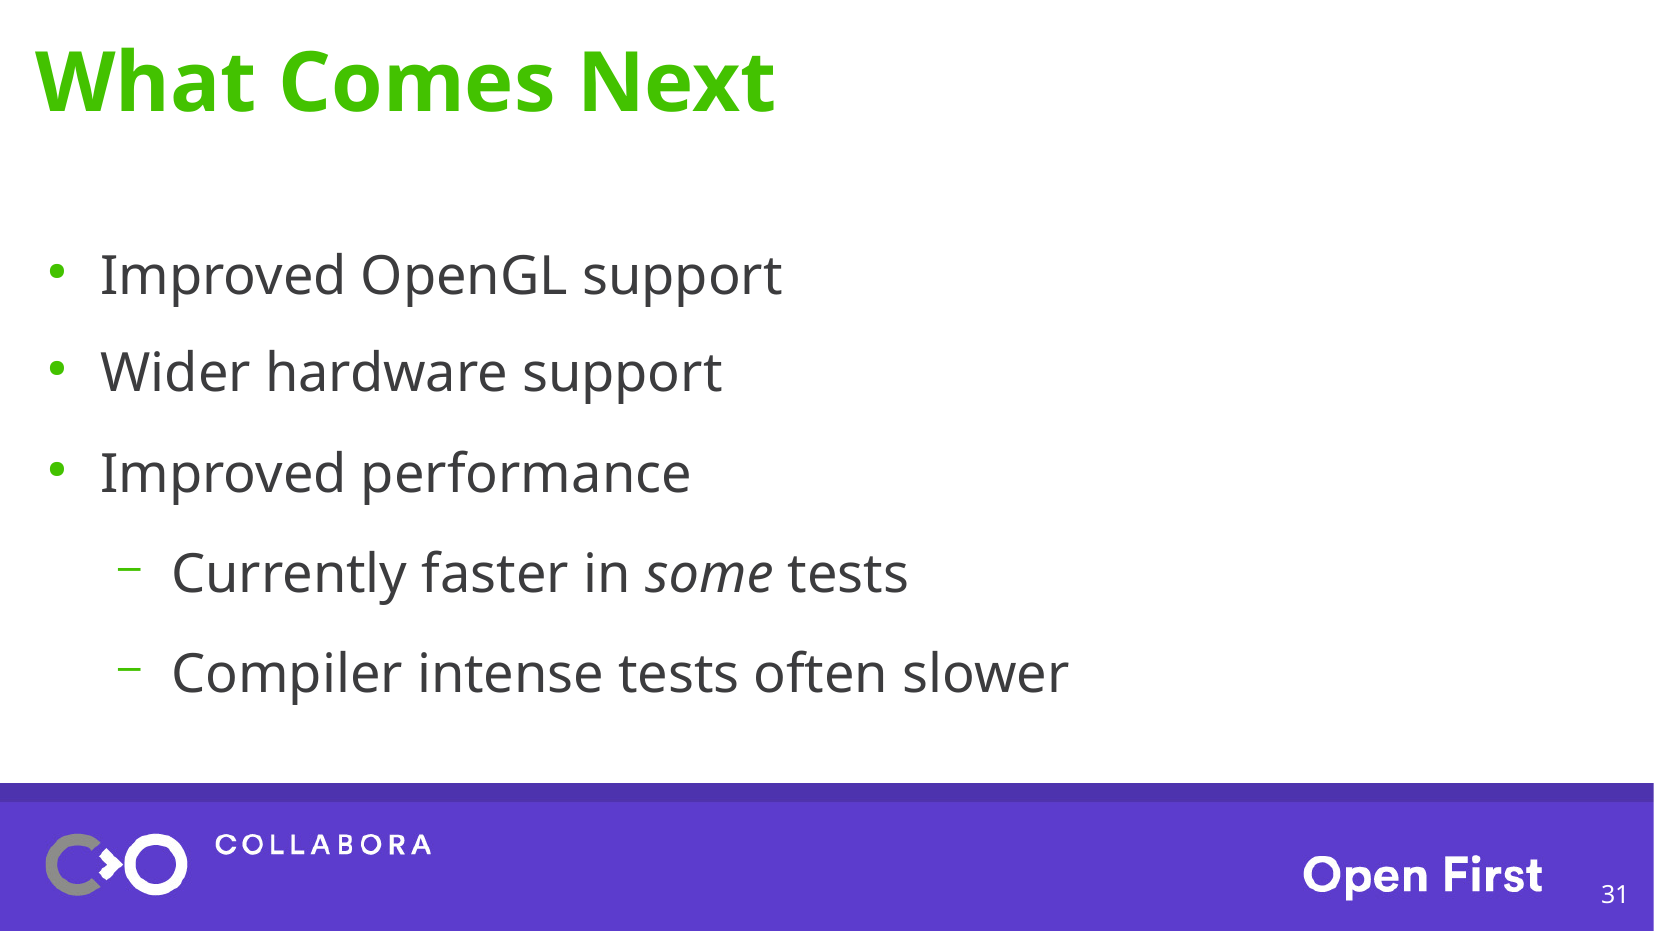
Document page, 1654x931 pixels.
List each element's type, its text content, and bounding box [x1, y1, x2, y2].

list Improved OpenGL support Wider hardware support Improved performance Currently faster in some tests Compiler intense tests often slower [29, 207, 1602, 851]
picture [0, 0, 1654, 931]
title What Comes Next [35, 28, 1609, 192]
